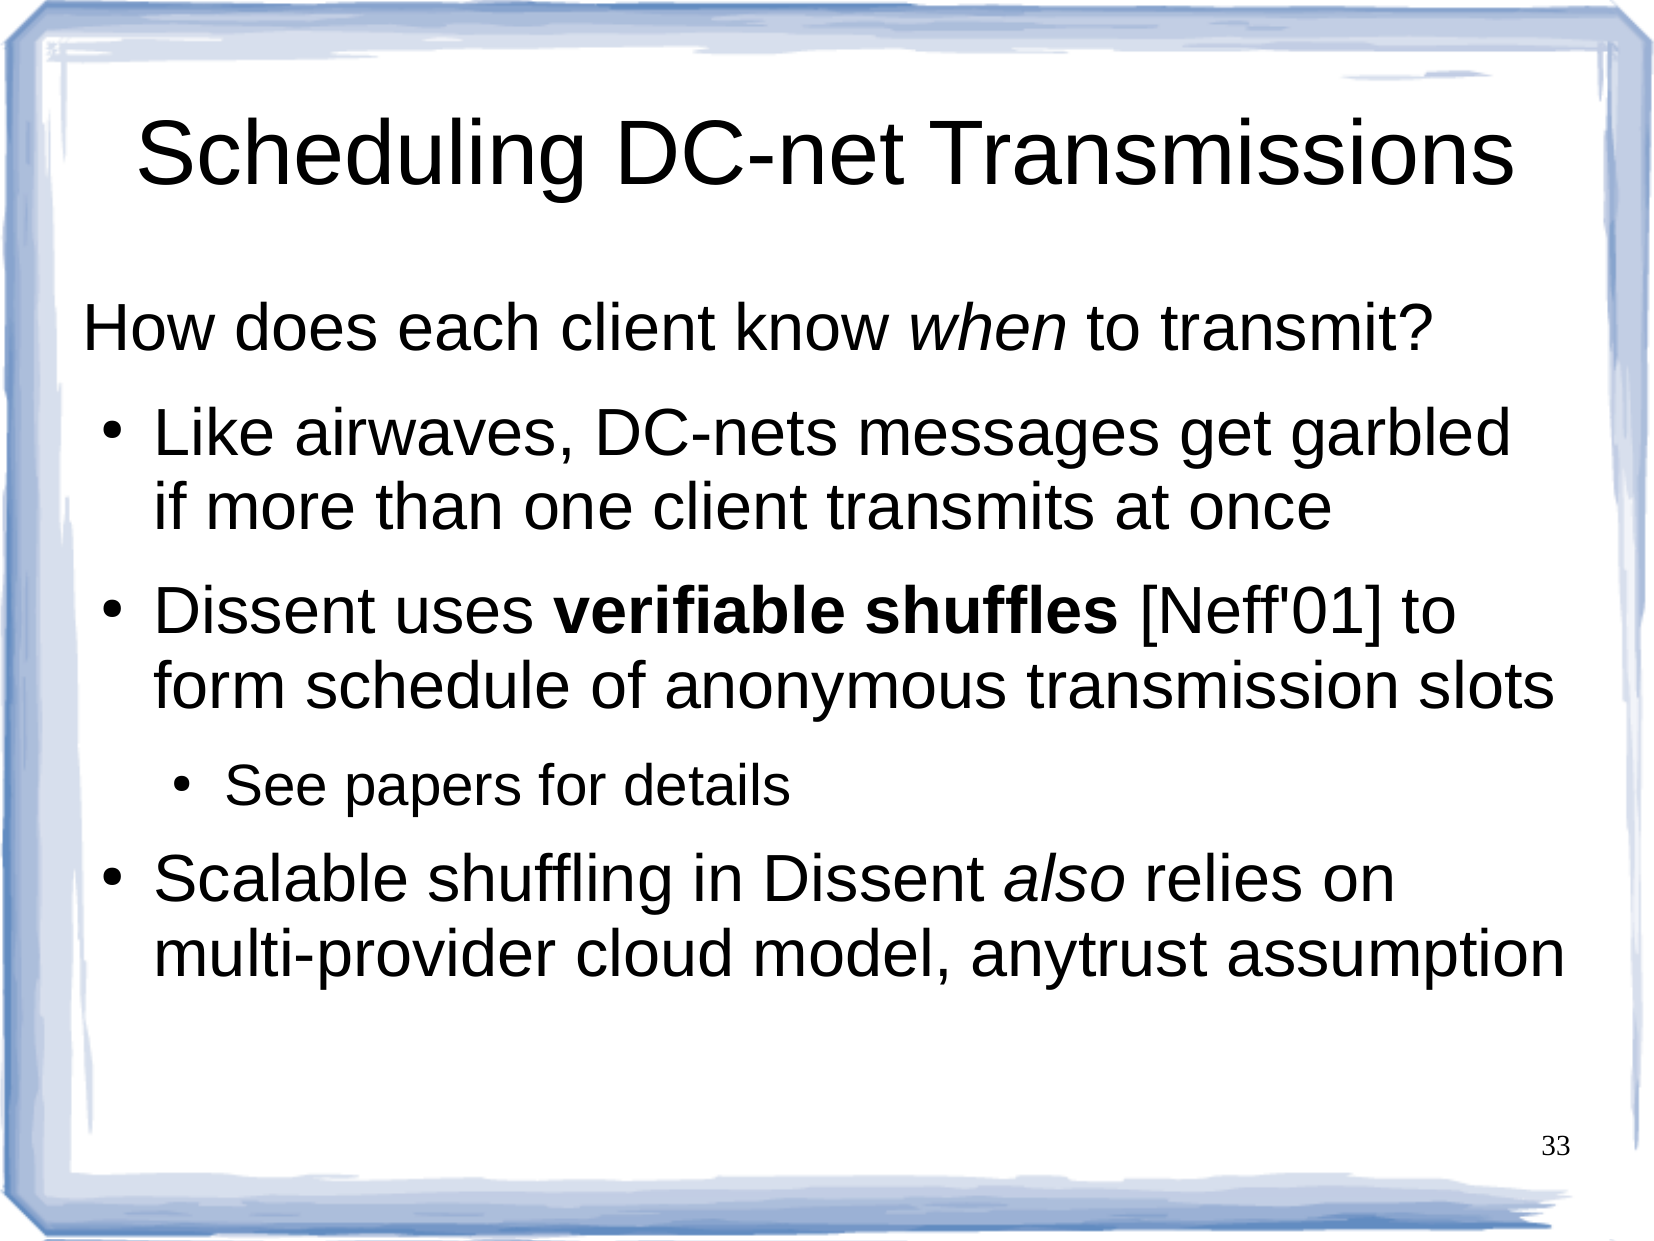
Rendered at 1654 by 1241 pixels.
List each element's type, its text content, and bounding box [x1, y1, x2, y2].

list How does each client know when to transmit? Like airwaves, DC-nets messages get garbled if more than one client transmits at once Dissent uses verifiable shuffles [Neff'01] to form schedule of anonymous transmission slots See papers for details Scalable shuffling in Dissent also relies on multi-provider cloud model, anytrust assumption [82, 290, 1571, 1109]
picture [0, 0, 1654, 1241]
title Scheduling DC-net Transmissions [82, 49, 1571, 257]
